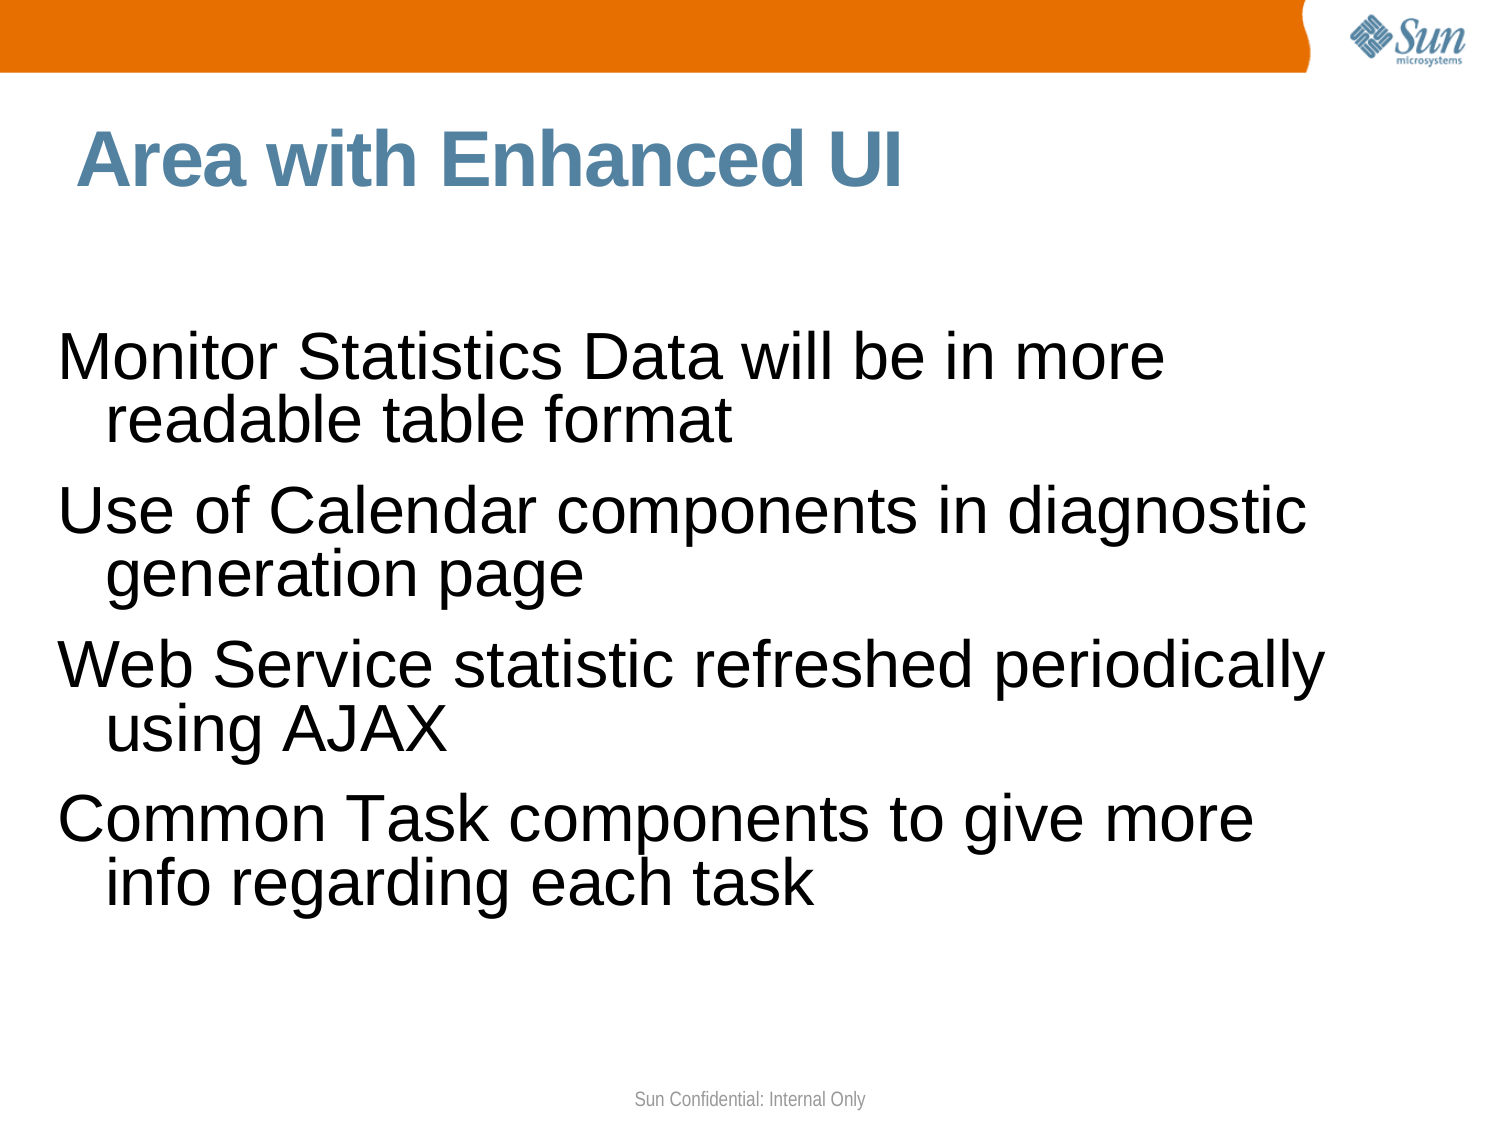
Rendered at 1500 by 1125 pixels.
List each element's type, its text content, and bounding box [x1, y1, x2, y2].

picture [0, 0, 1500, 75]
list Monitor Statistics Data will be in more readable table format Use of Calendar components in diagnostic generation page Web Service statistic refreshed periodically using AJAX Common Task components to give more info regarding each task [37, 328, 1375, 1088]
title Area with Enhanced UI [75, 122, 1438, 228]
